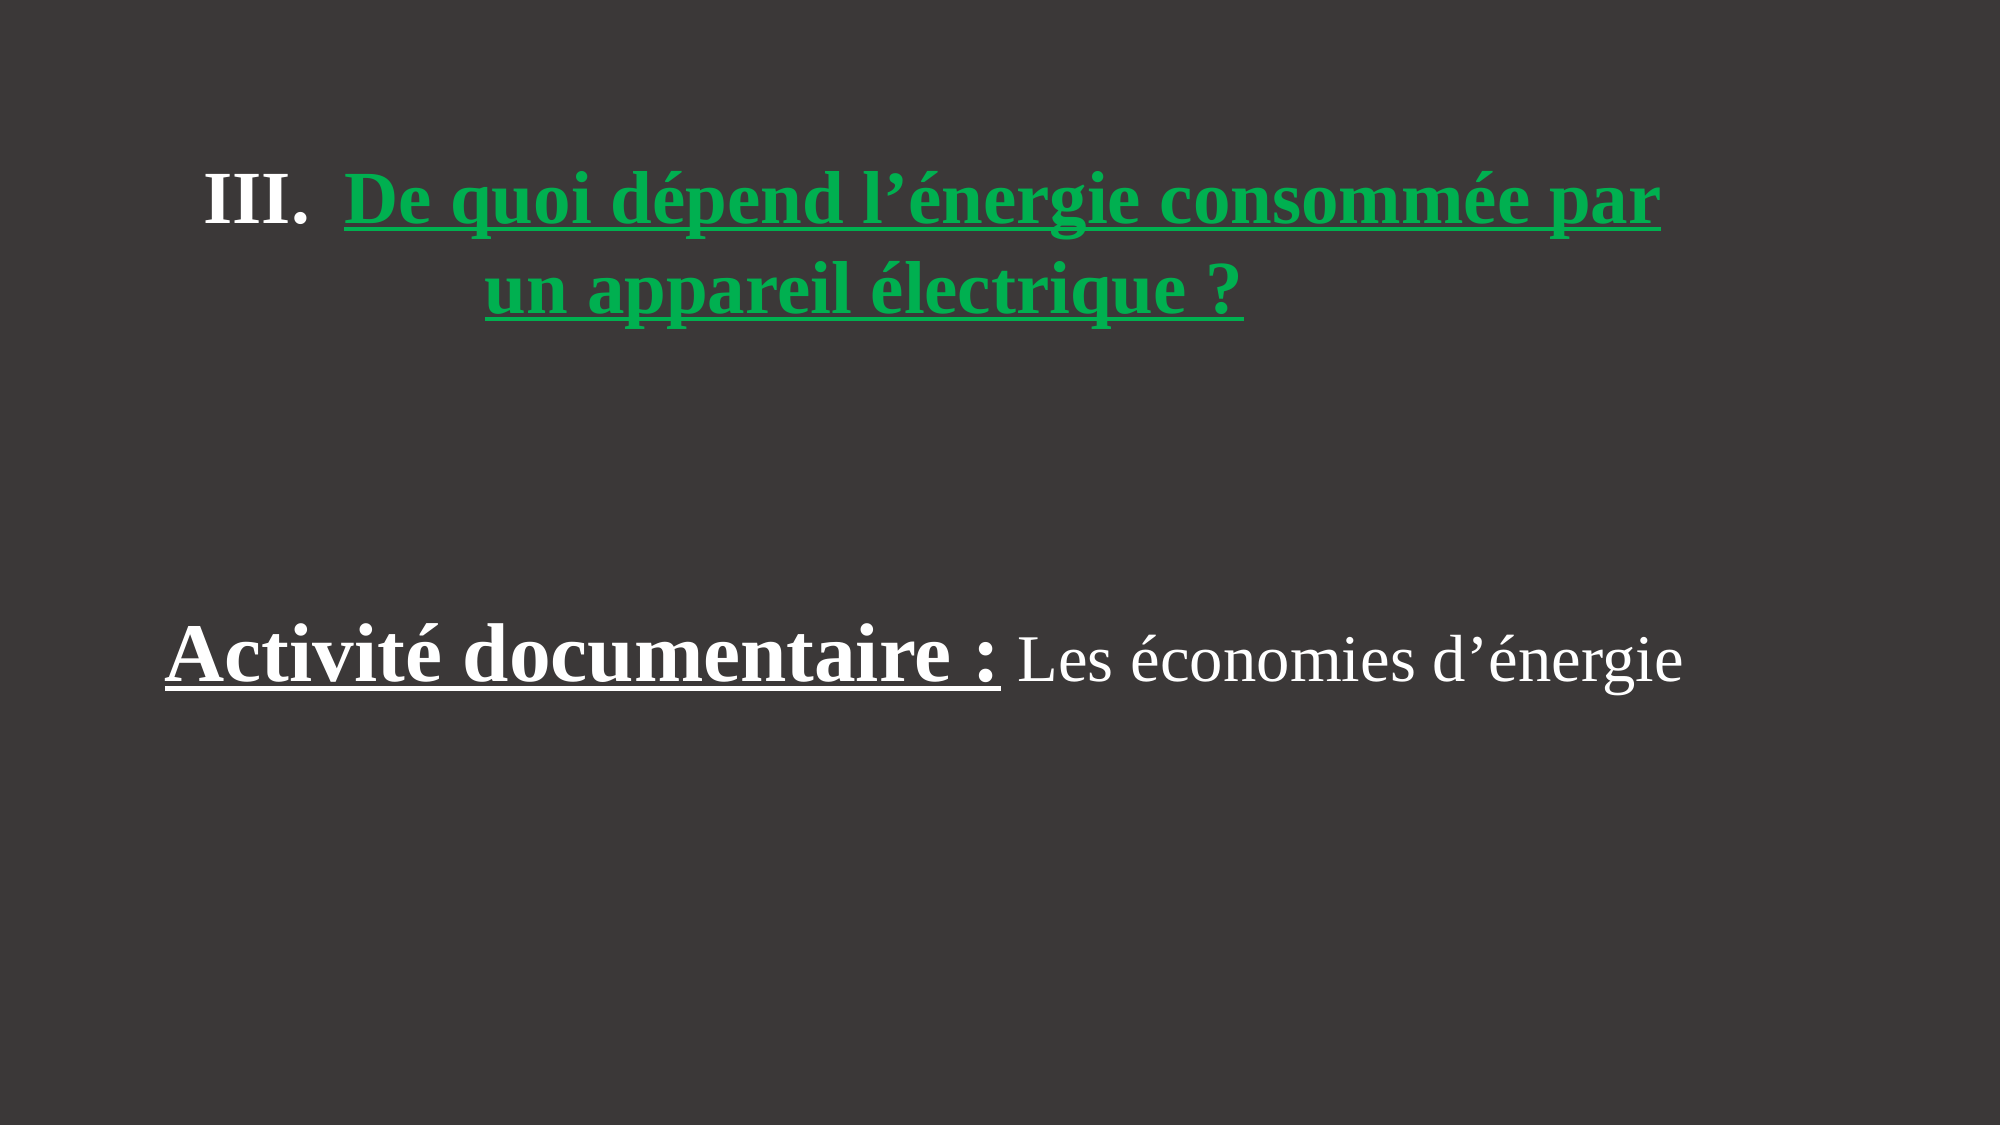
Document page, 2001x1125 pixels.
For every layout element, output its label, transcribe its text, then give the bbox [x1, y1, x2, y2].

text_box De quoi dépend l’énergie consommée par un appareil électrique ? [188, 140, 1751, 338]
text_box Activité documentaire : Les économies d’énergie [149, 590, 1906, 707]
